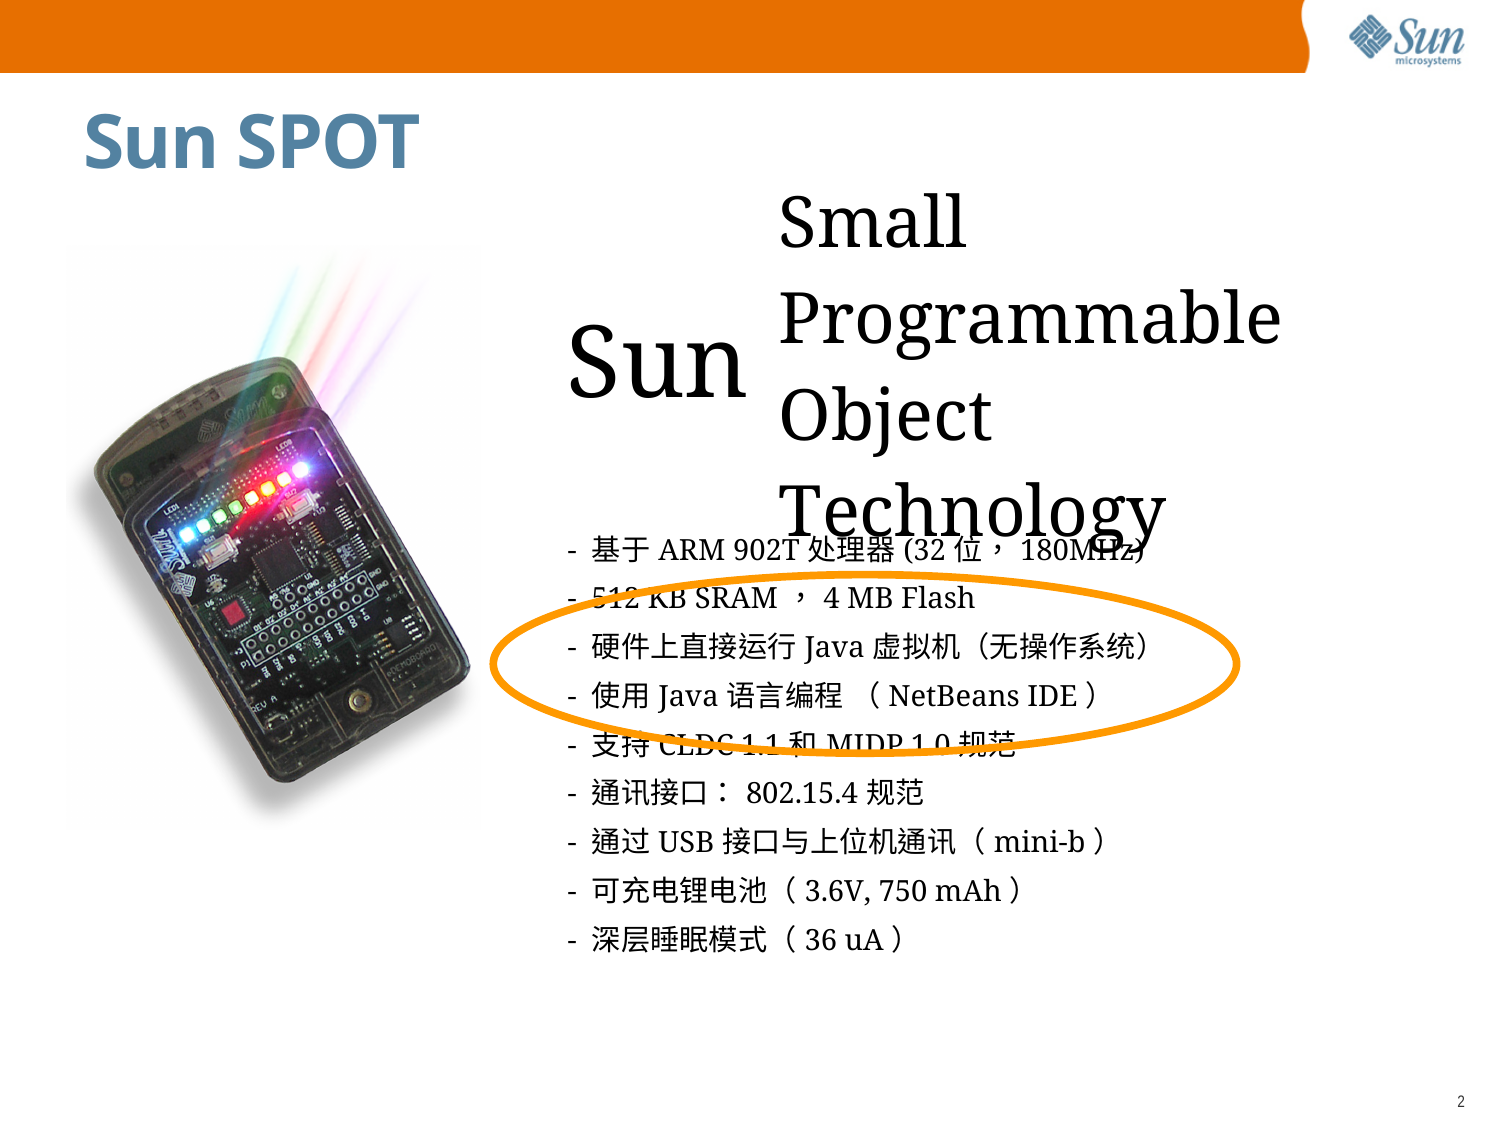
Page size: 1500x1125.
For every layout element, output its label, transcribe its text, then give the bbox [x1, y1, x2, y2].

picture [66, 245, 481, 830]
text_box - 基于ARM 902T处理器(32位，180MHz) - 512 KB SRAM，4 MB Flash - 硬件上直接运行Java虚拟机（无操作系统） - 使用Java语言编程 （NetBeans IDE） - 支持CLDC 1.1和MIDP 1.0规范 - 通讯接口：802.15.4规范 - 通过USB接口与上位机通讯（mini-b） - 可充电锂电池（3.6V, 750 mAh） - 深层睡眠模式（36 uA） [560, 478, 1181, 616]
text_box [493, 574, 1237, 754]
title Sun SPOT [83, 94, 1446, 199]
text_box Sun [557, 290, 759, 427]
picture [0, 0, 1500, 73]
text_box Small Programmable Object Technology [769, 171, 1312, 558]
text_box - 基于ARM 902T处理器(32位，180MHz) - 512 KB SRAM，4 MB Flash - 硬件上直接运行Java虚拟机（无操作系统） - 使用Java语言编程 （NetBeans IDE） - 支持CLDC 1.1和MIDP 1.0规范 - 通讯接口：802.15.4规范 - 通过USB接口与上位机通讯（mini-b） - 可充电锂电池（3.6V, 750 mAh） - 深层睡眠模式（36 uA） [560, 712, 1181, 901]
